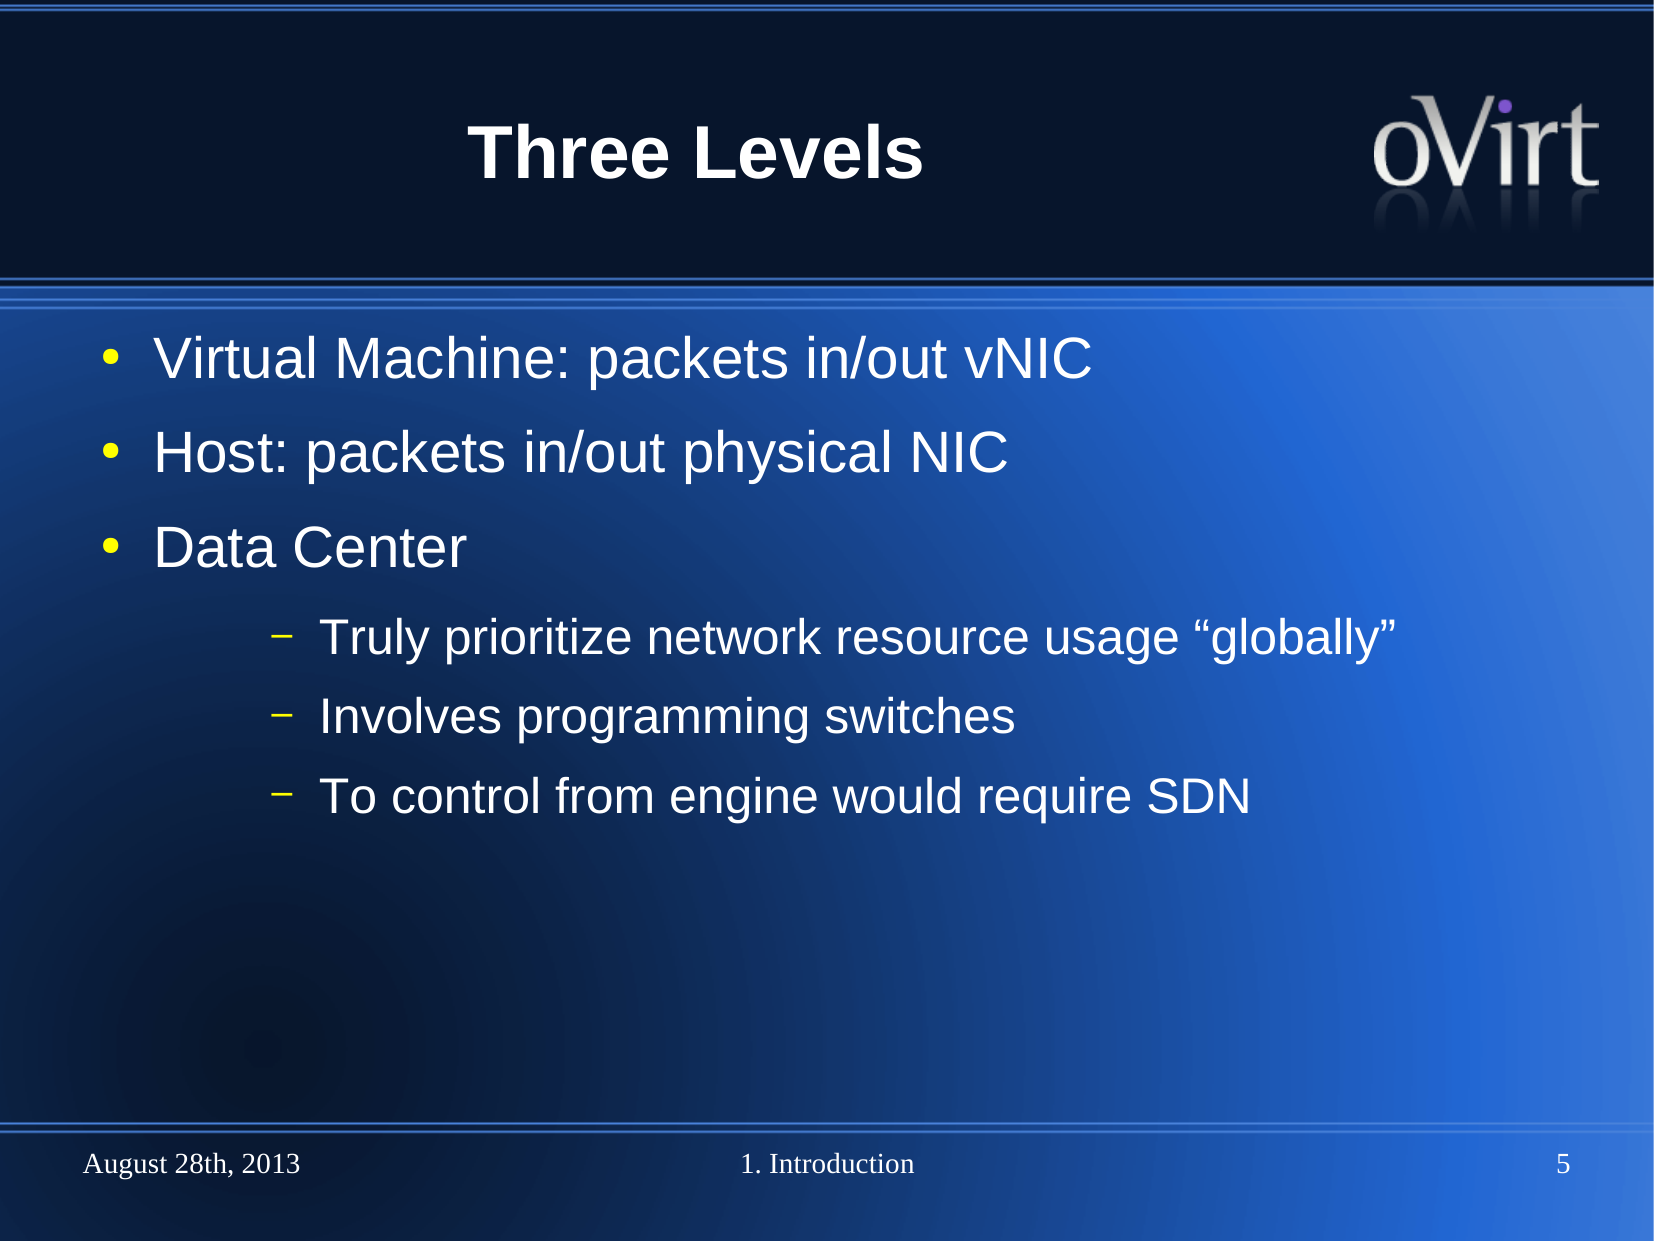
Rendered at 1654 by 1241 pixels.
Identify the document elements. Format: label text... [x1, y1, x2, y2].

list Virtual Machine: packets in/out vNIC Host: packets in/out physical NIC Data Center Truly prioritize network resource usage “globally” Involves programming switches To control from engine would require SDN [82, 325, 1538, 1031]
title Three Levels [82, 49, 1312, 257]
picture [0, 0, 1654, 1241]
